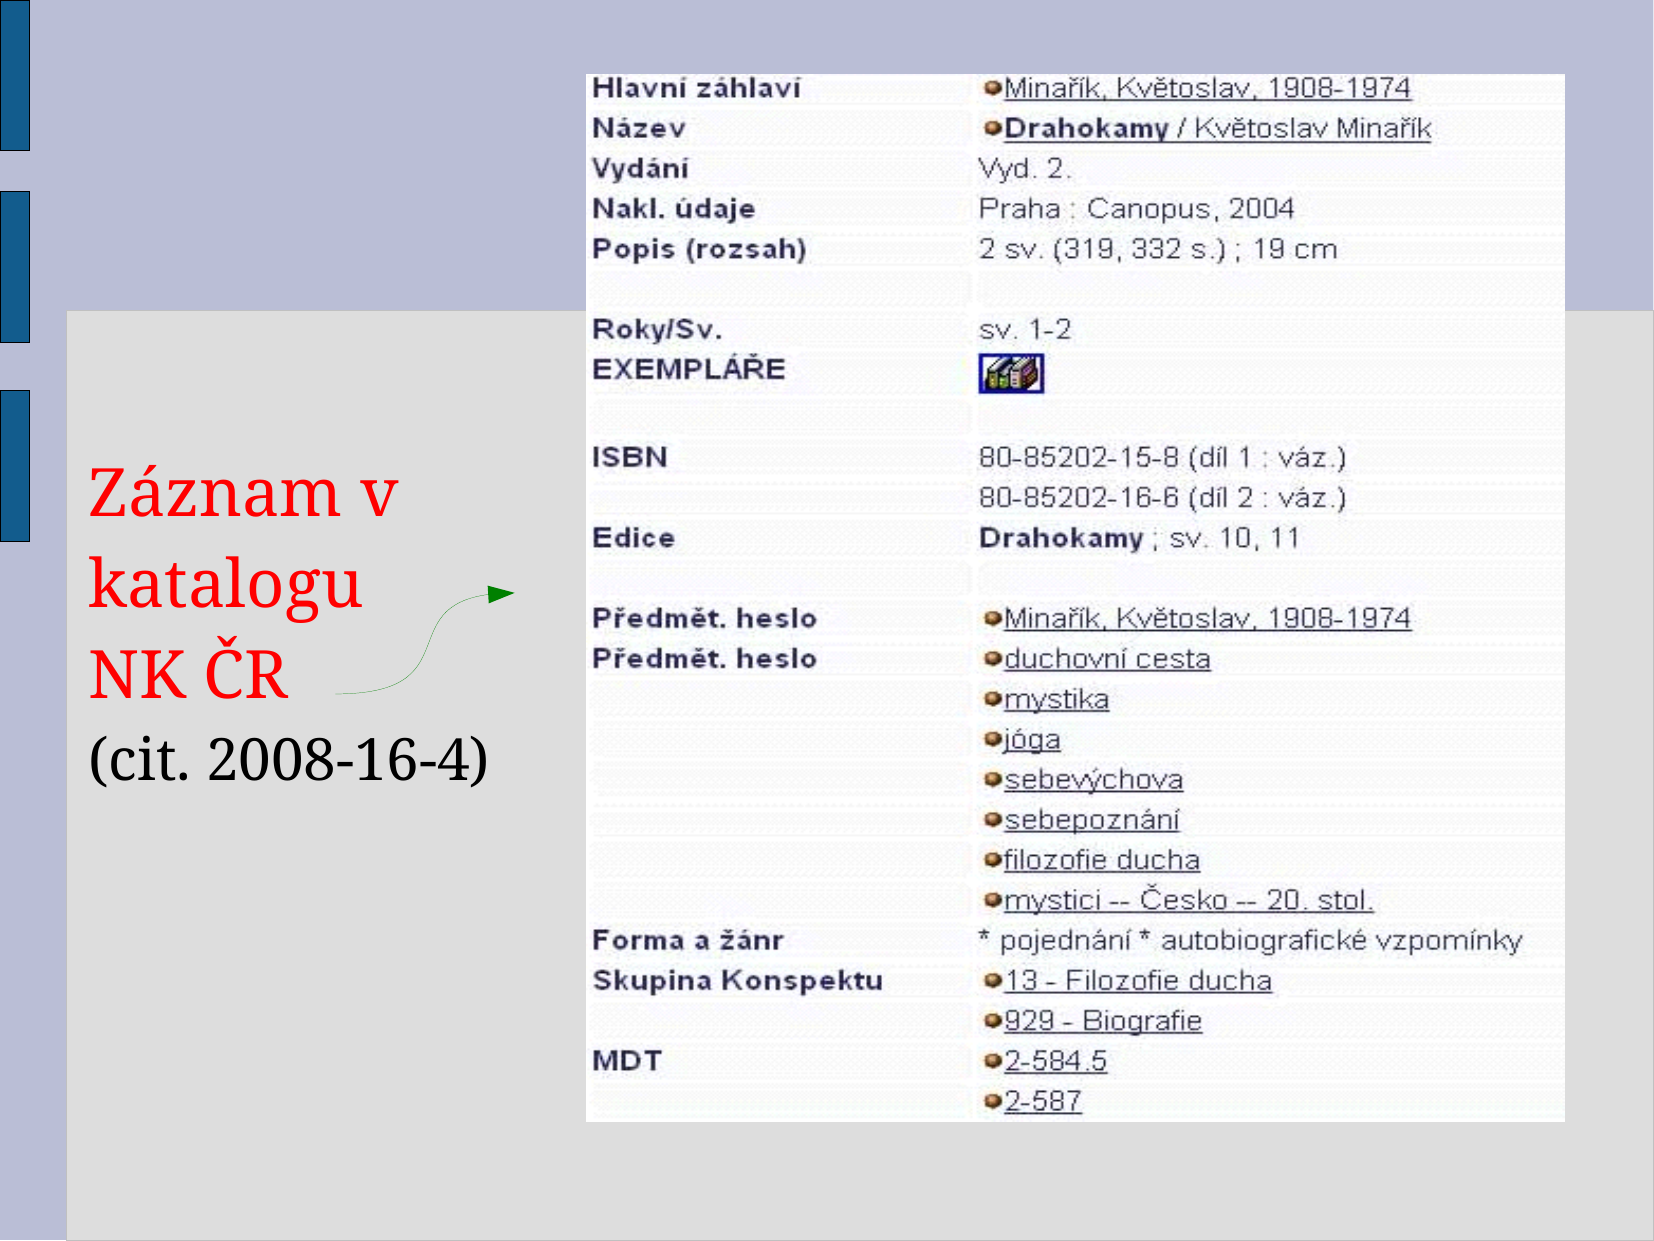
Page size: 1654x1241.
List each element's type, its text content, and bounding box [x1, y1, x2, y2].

picture [586, 74, 1565, 1123]
title Záznam v katalogu NK ČR (cit. 2008-16-4) [88, 236, 586, 916]
